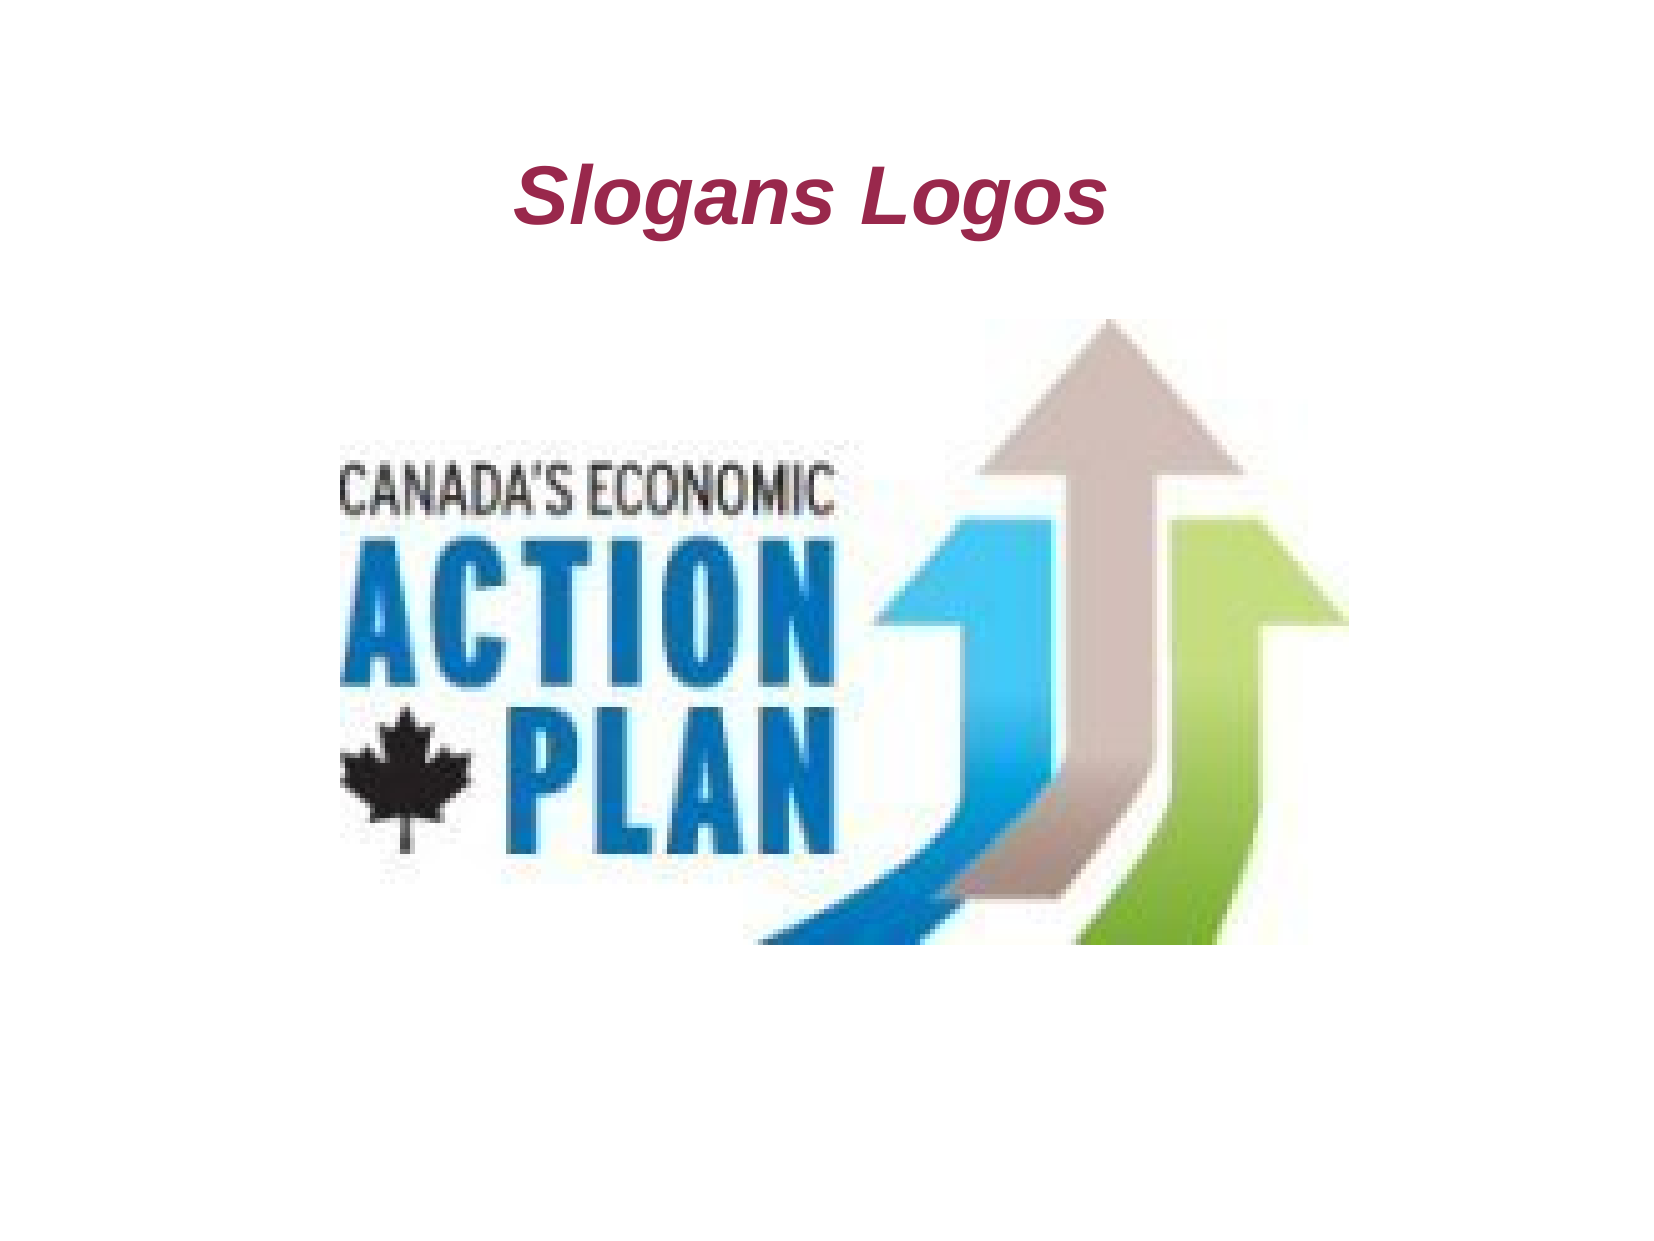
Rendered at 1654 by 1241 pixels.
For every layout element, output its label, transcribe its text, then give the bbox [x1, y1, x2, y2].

picture [340, 319, 1349, 945]
title Slogans Logos [118, 112, 1506, 281]
